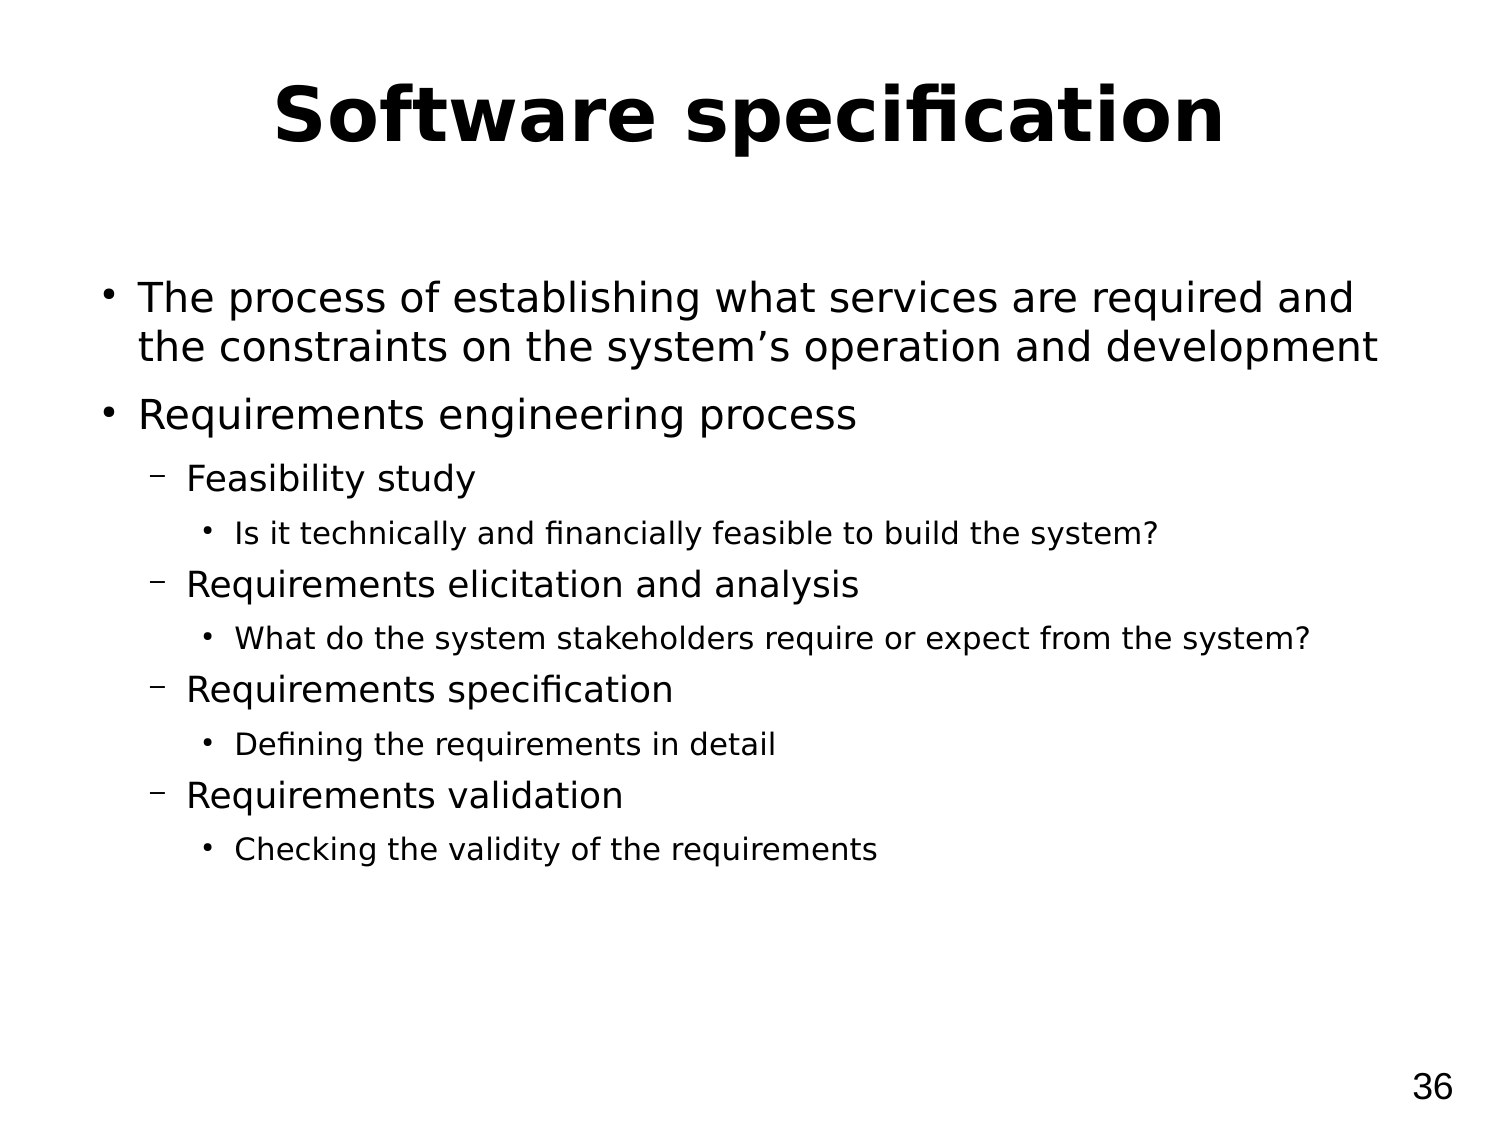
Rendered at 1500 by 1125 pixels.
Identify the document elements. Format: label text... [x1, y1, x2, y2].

title Software specification [75, 44, 1425, 177]
list The process of establishing what services are required and the constraints on the system’s operation and development Requirements engineering process Feasibility study Is it technically and financially feasible to build the system? Requirements elicitation and analysis What do the system stakeholders require or expect from the system? Requirements specification Defining the requirements in detail Requirements validation Checking the validity of the requirements [75, 263, 1425, 916]
